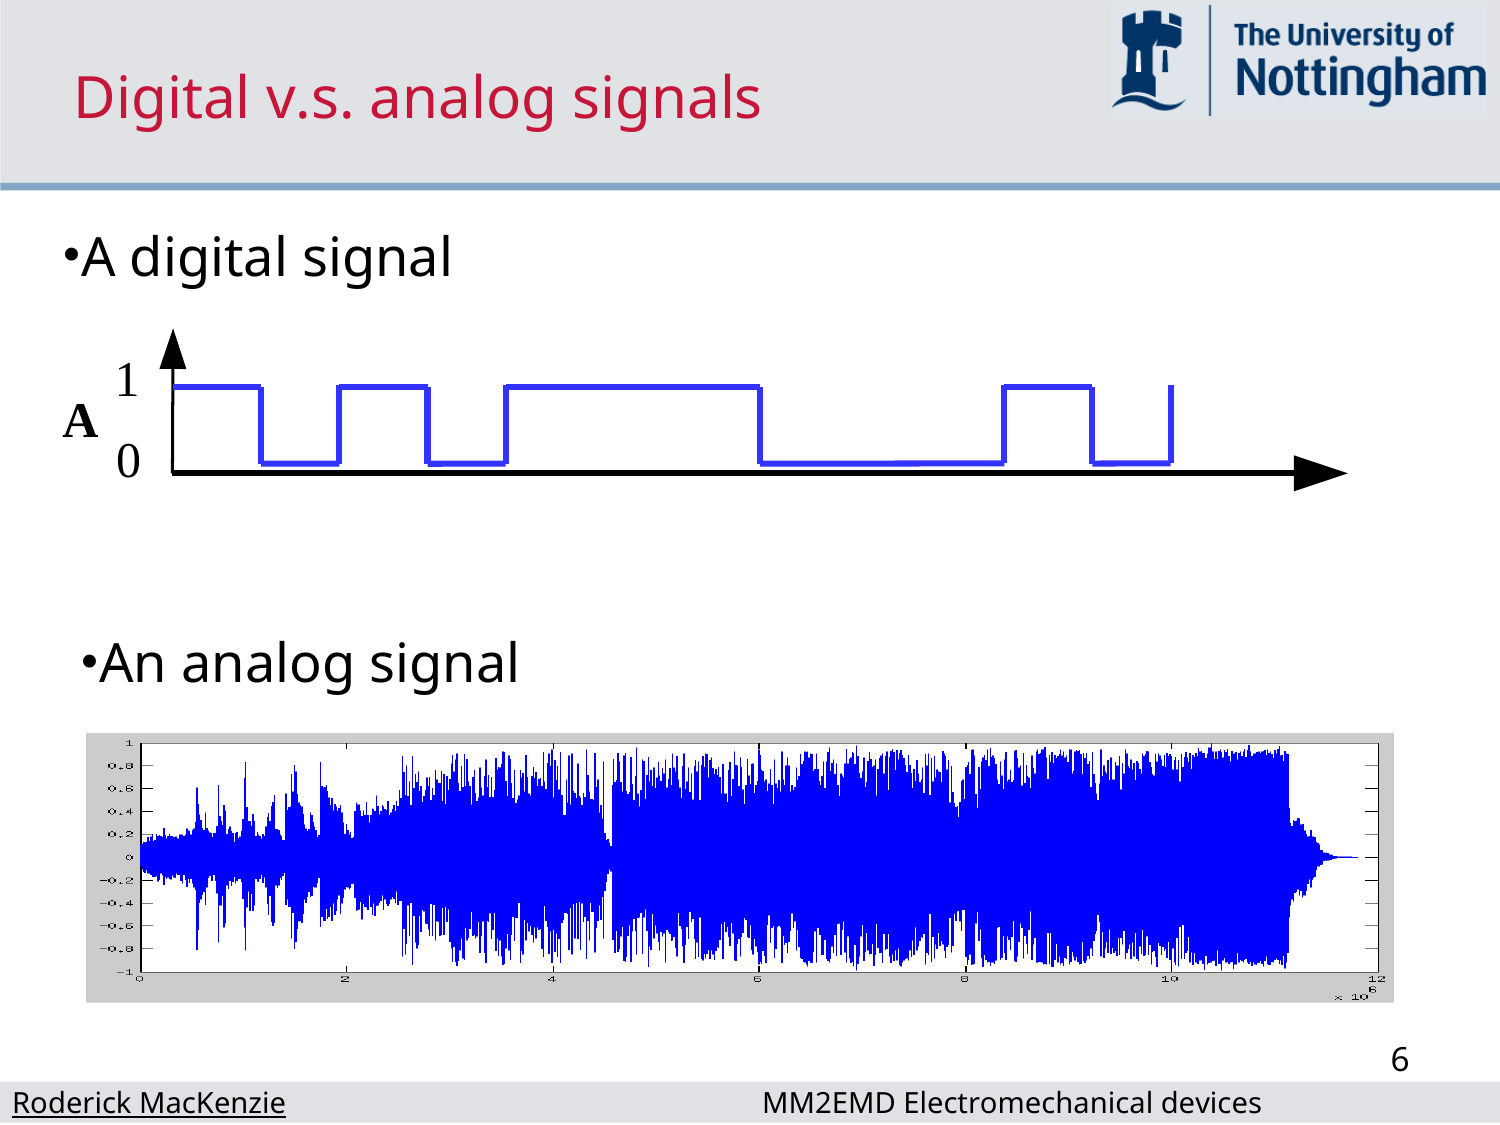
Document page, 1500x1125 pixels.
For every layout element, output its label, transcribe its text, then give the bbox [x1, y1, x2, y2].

text_box An analog signal [65, 621, 1472, 896]
text_box A [47, 380, 114, 456]
text_box 1 [99, 339, 155, 415]
title Digital v.s. analog signals [59, 43, 1297, 148]
text_box <number> [1375, 1030, 1500, 1101]
text_box A digital signal [47, 214, 1490, 749]
text_box 0 [101, 420, 156, 496]
picture [1111, 4, 1487, 116]
picture [86, 733, 1394, 1003]
